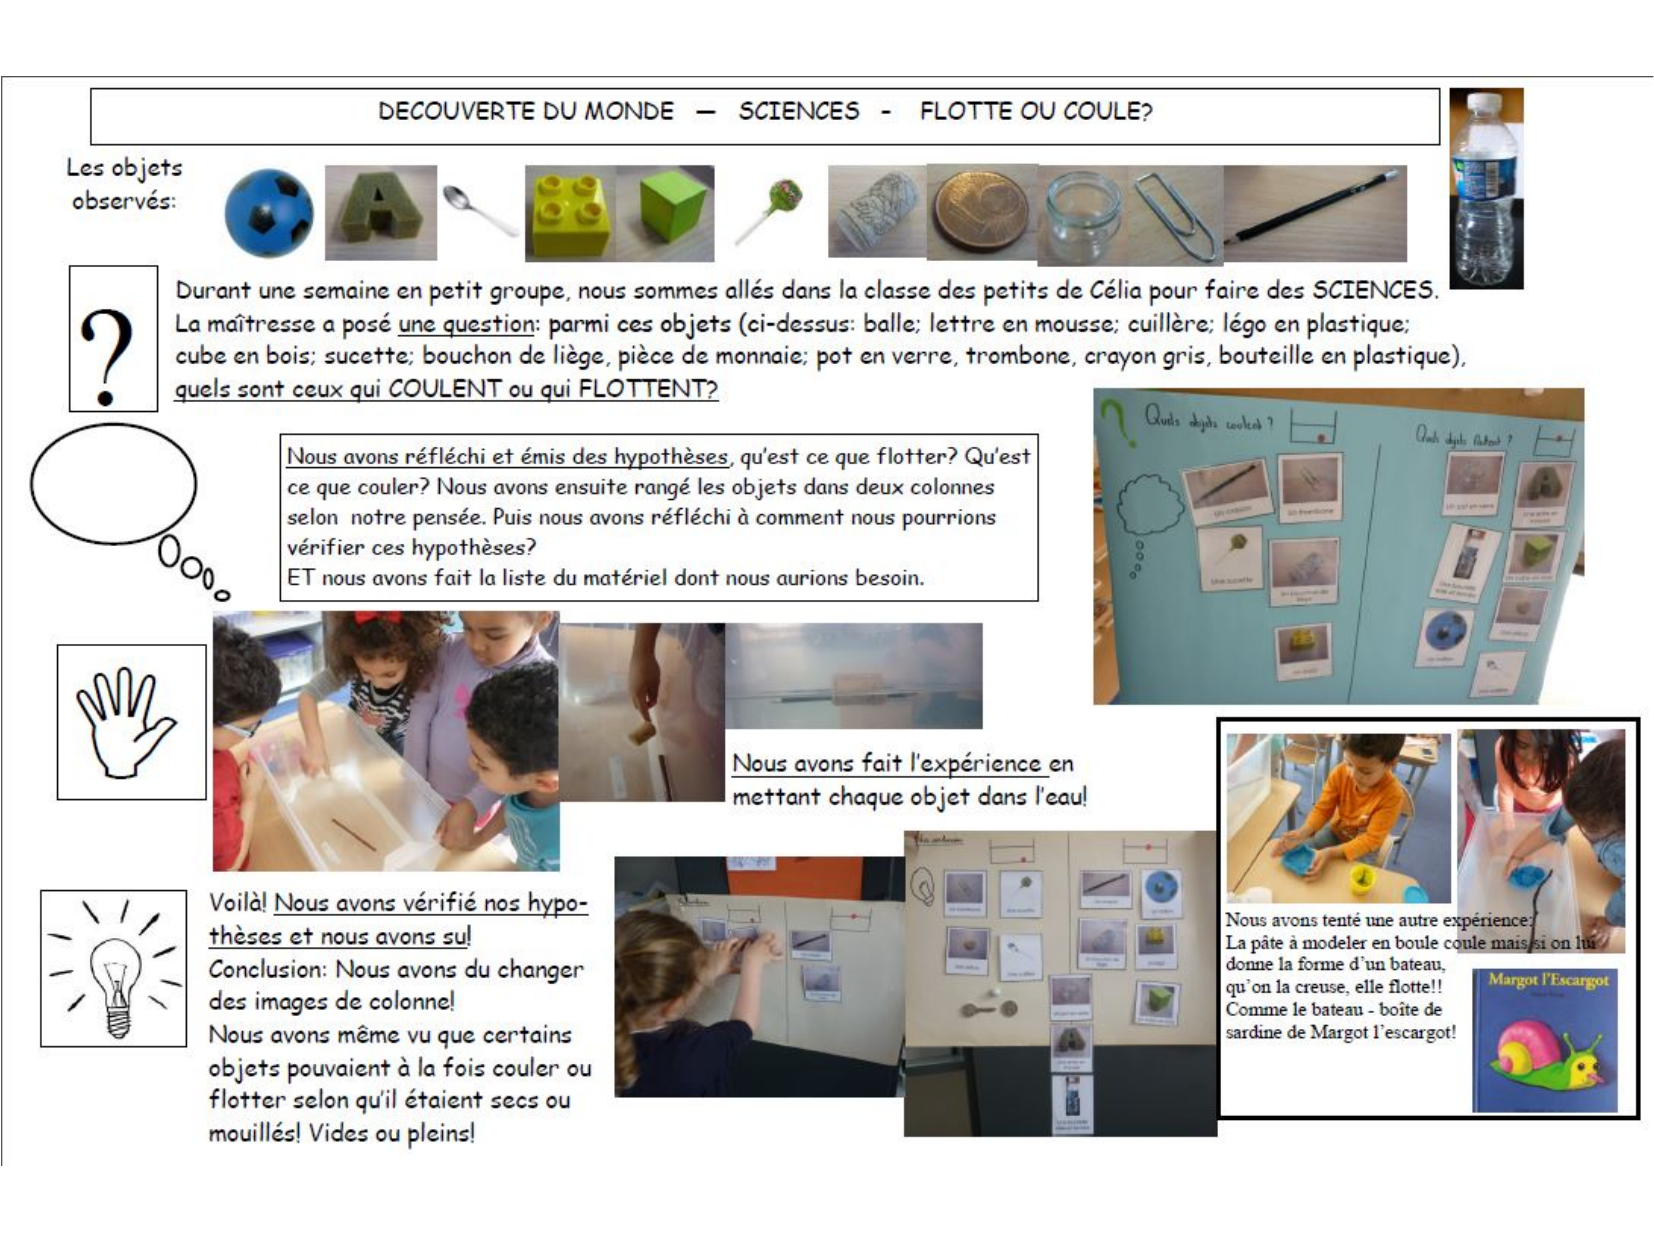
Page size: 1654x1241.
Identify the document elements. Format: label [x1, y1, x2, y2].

picture [1, 76, 1654, 1166]
